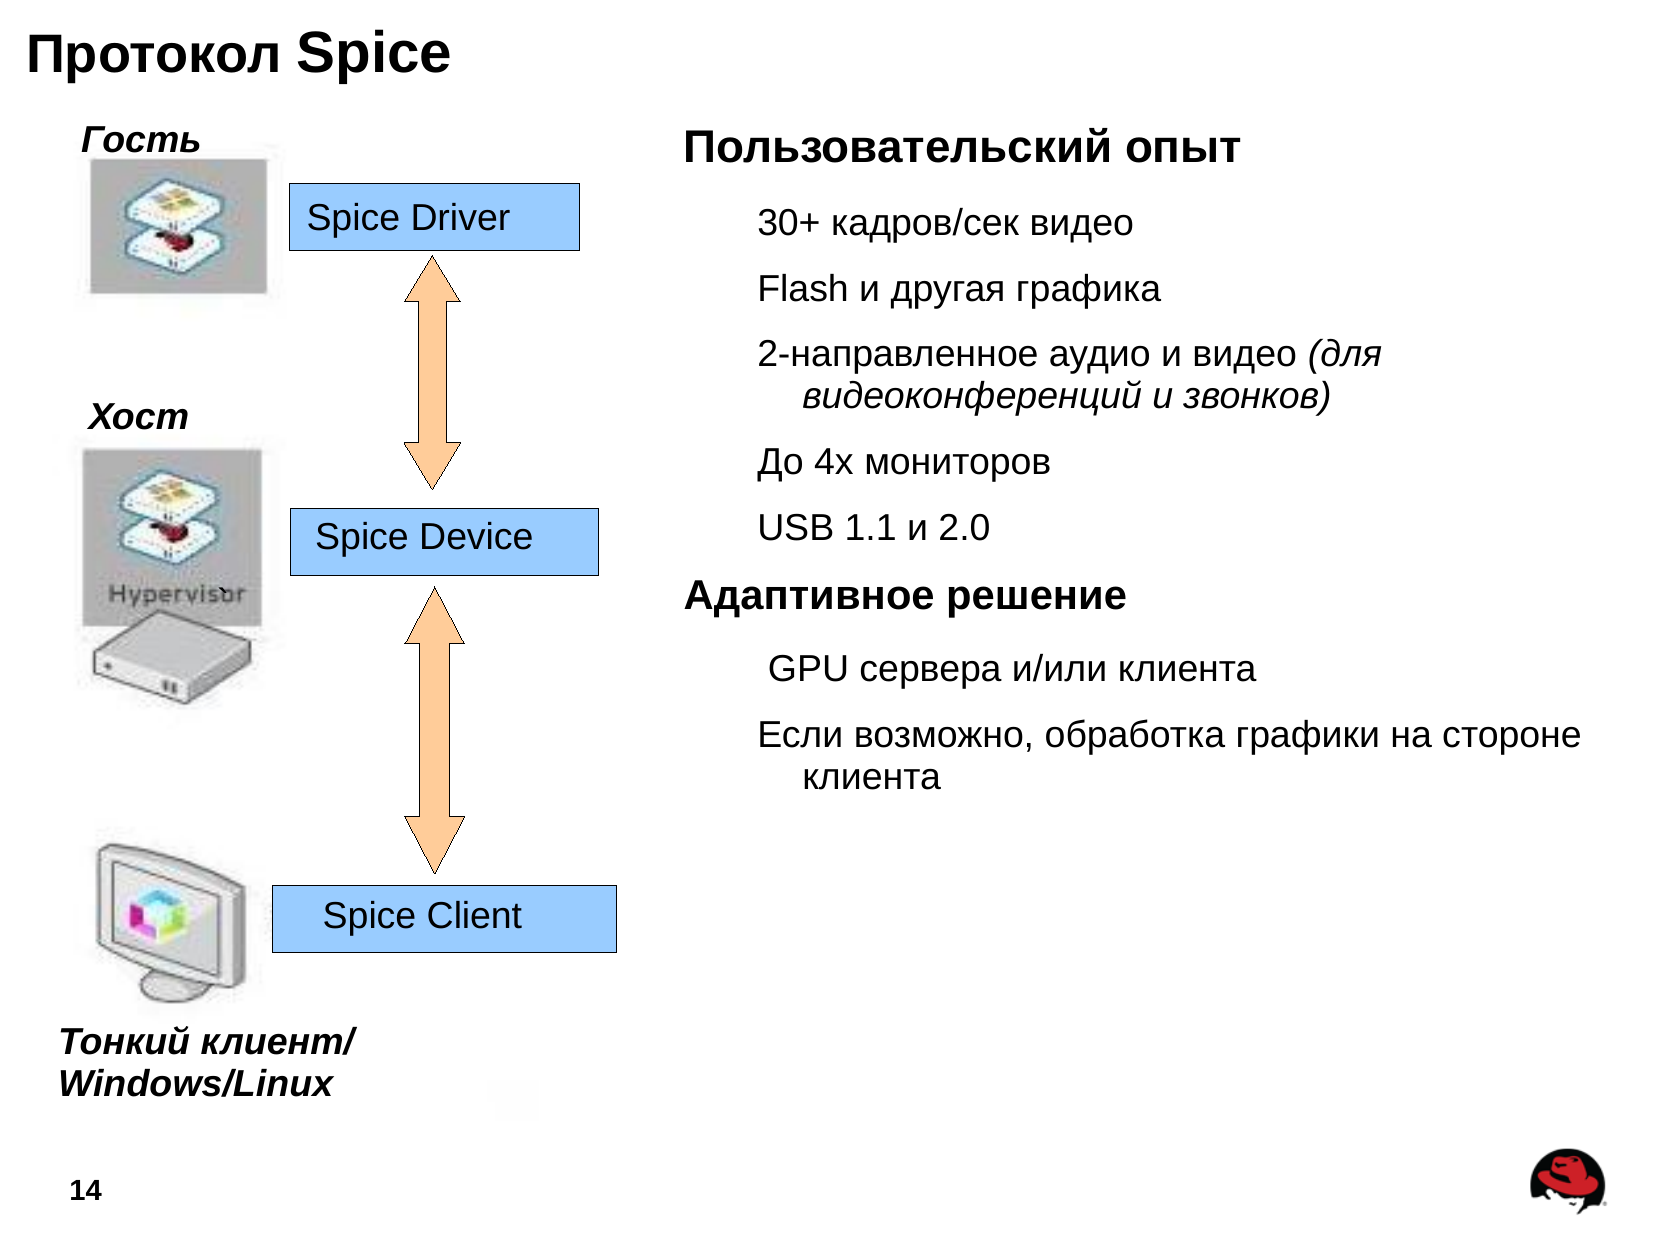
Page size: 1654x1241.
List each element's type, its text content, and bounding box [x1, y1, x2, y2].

picture [0, 84, 560, 1121]
text_box Spice Device [300, 508, 609, 576]
text_box [290, 508, 300, 576]
text_box Тонкий клиент/ Windows/Linux [43, 1013, 533, 1130]
text_box Гость [34, 110, 217, 168]
text_box [404, 255, 461, 490]
text_box Spice Client [307, 886, 593, 954]
picture [1529, 1146, 1613, 1224]
text_box [404, 586, 465, 874]
text_box [289, 183, 580, 251]
text_box Spice Driver [291, 189, 582, 257]
title Протокол Spice [11, 0, 1077, 107]
list Пользовательский опыт 30+ кадров/сек видео Flash и другая графика 2-направленное аудио и видео (для видеоконференций и звонков) До 4х мониторов USB 1.1 и 2.0 Адаптивное решение GPU сервера и/или клиента Если возможно, обработка графики на стороне клиента [653, 113, 1641, 1118]
text_box Хост [73, 388, 207, 468]
text_box [272, 885, 617, 953]
